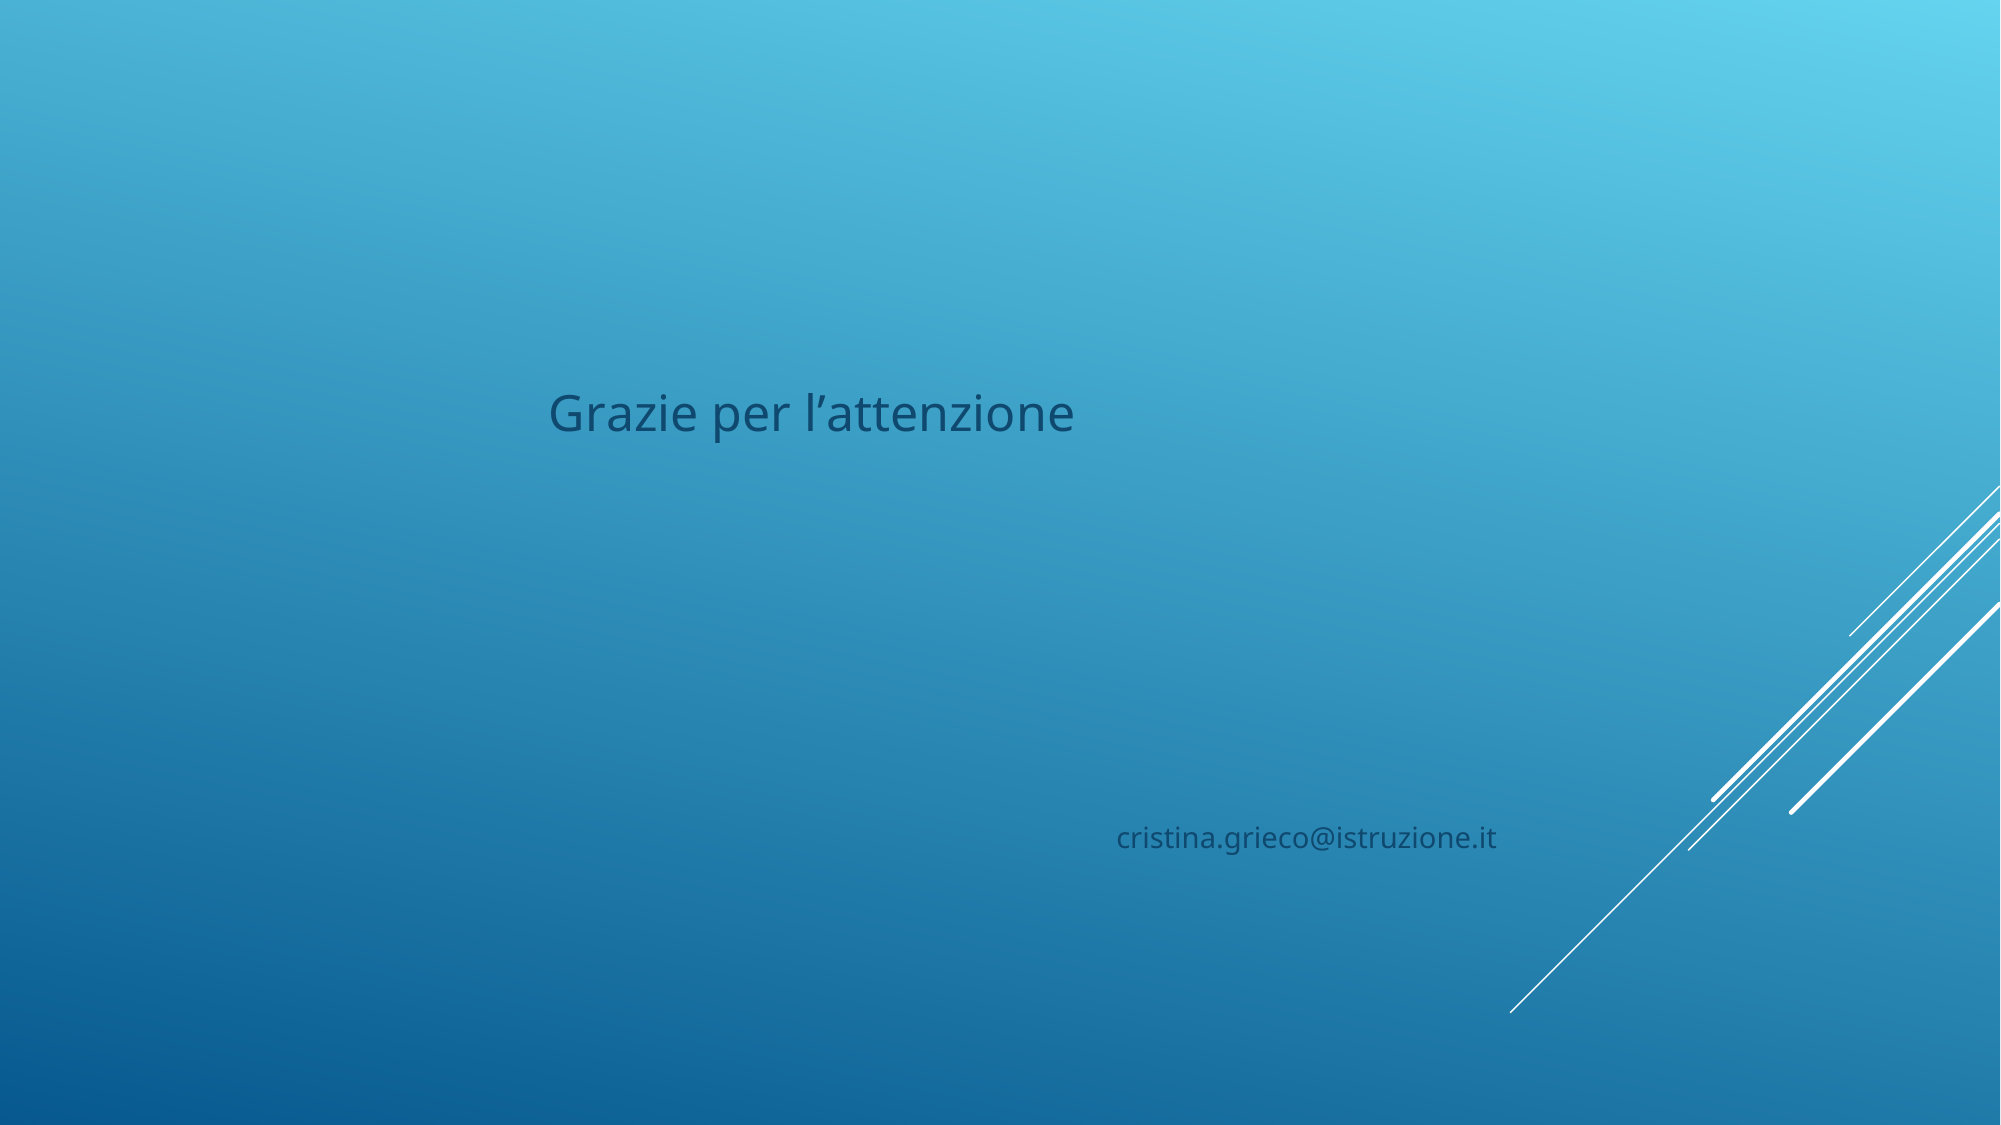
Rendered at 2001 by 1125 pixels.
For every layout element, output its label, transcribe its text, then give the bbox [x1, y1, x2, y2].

list Grazie per l’attenzione cristina.grieco@istruzione.it [112, 112, 1513, 954]
